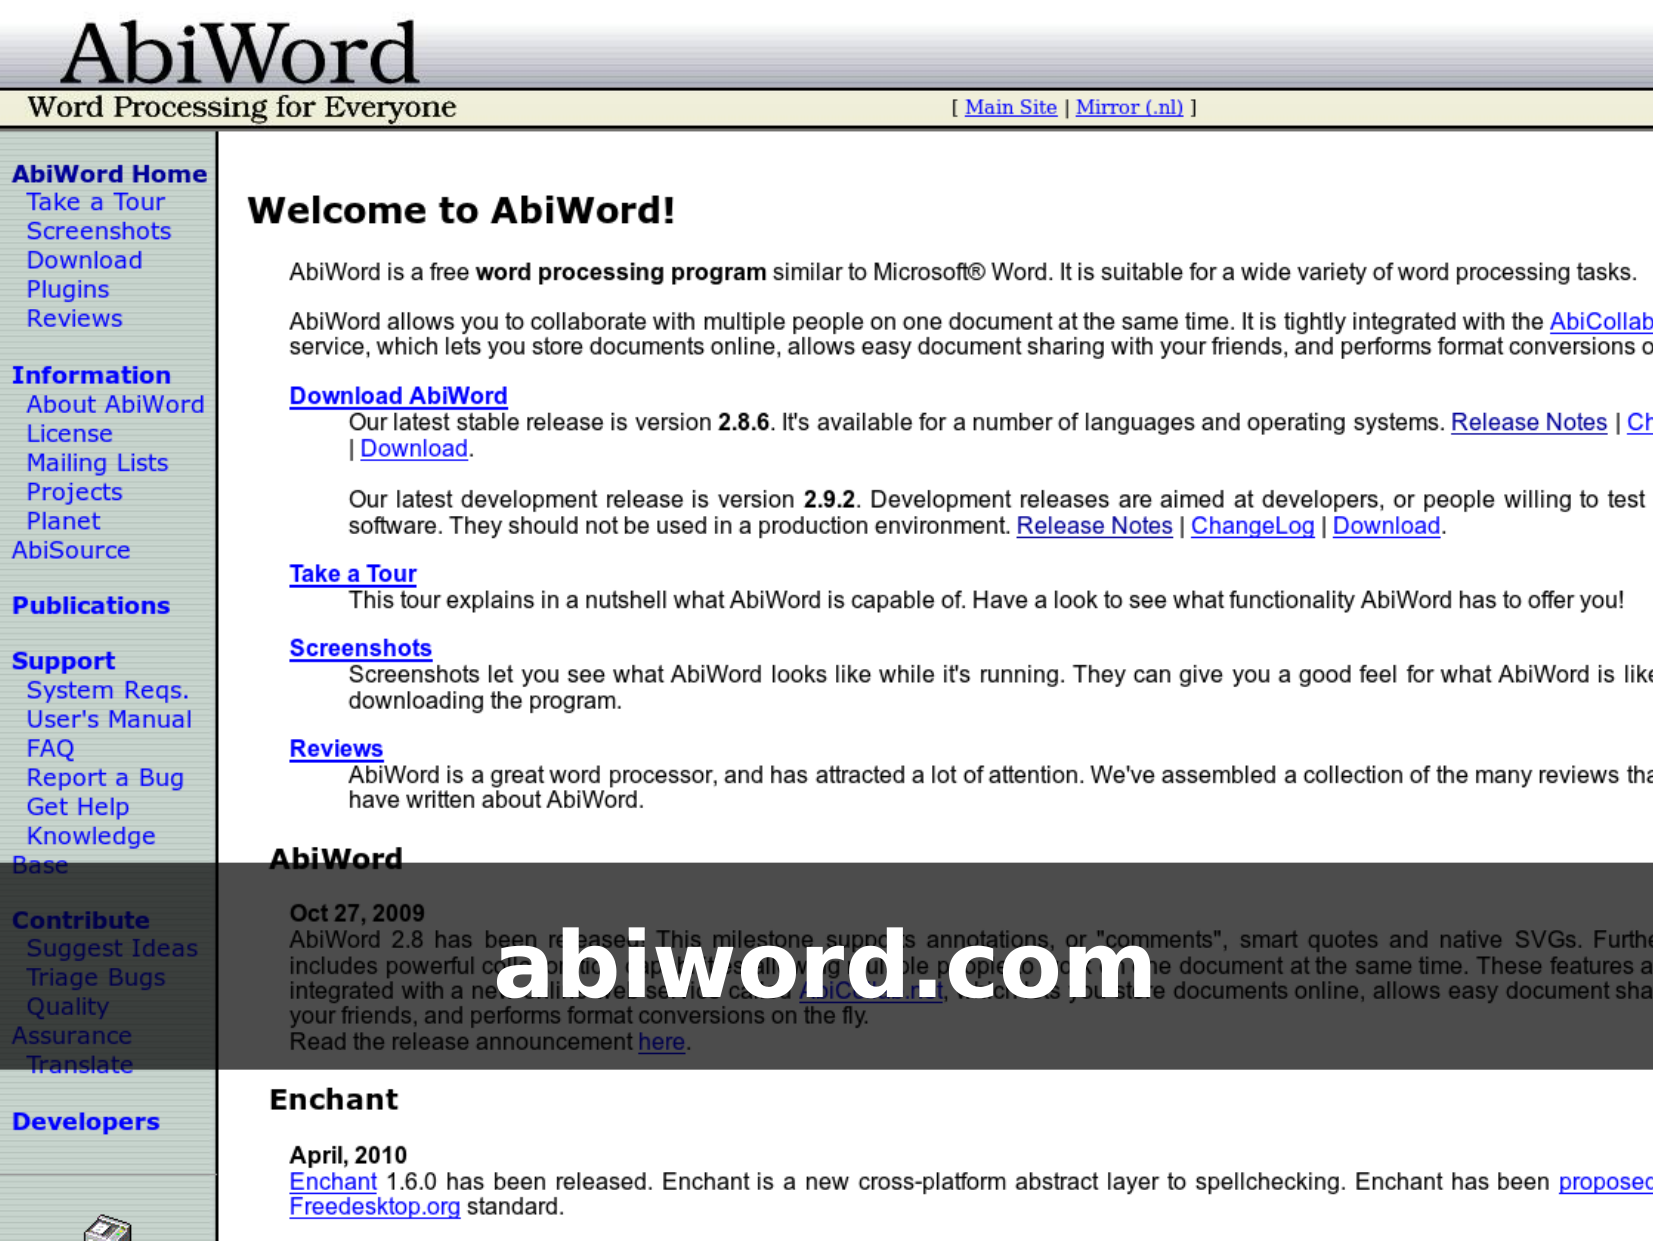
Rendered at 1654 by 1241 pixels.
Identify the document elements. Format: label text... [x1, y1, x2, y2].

picture [0, 1070, 1653, 1241]
title abiword.com [0, 862, 1653, 1070]
picture [0, 0, 1653, 862]
